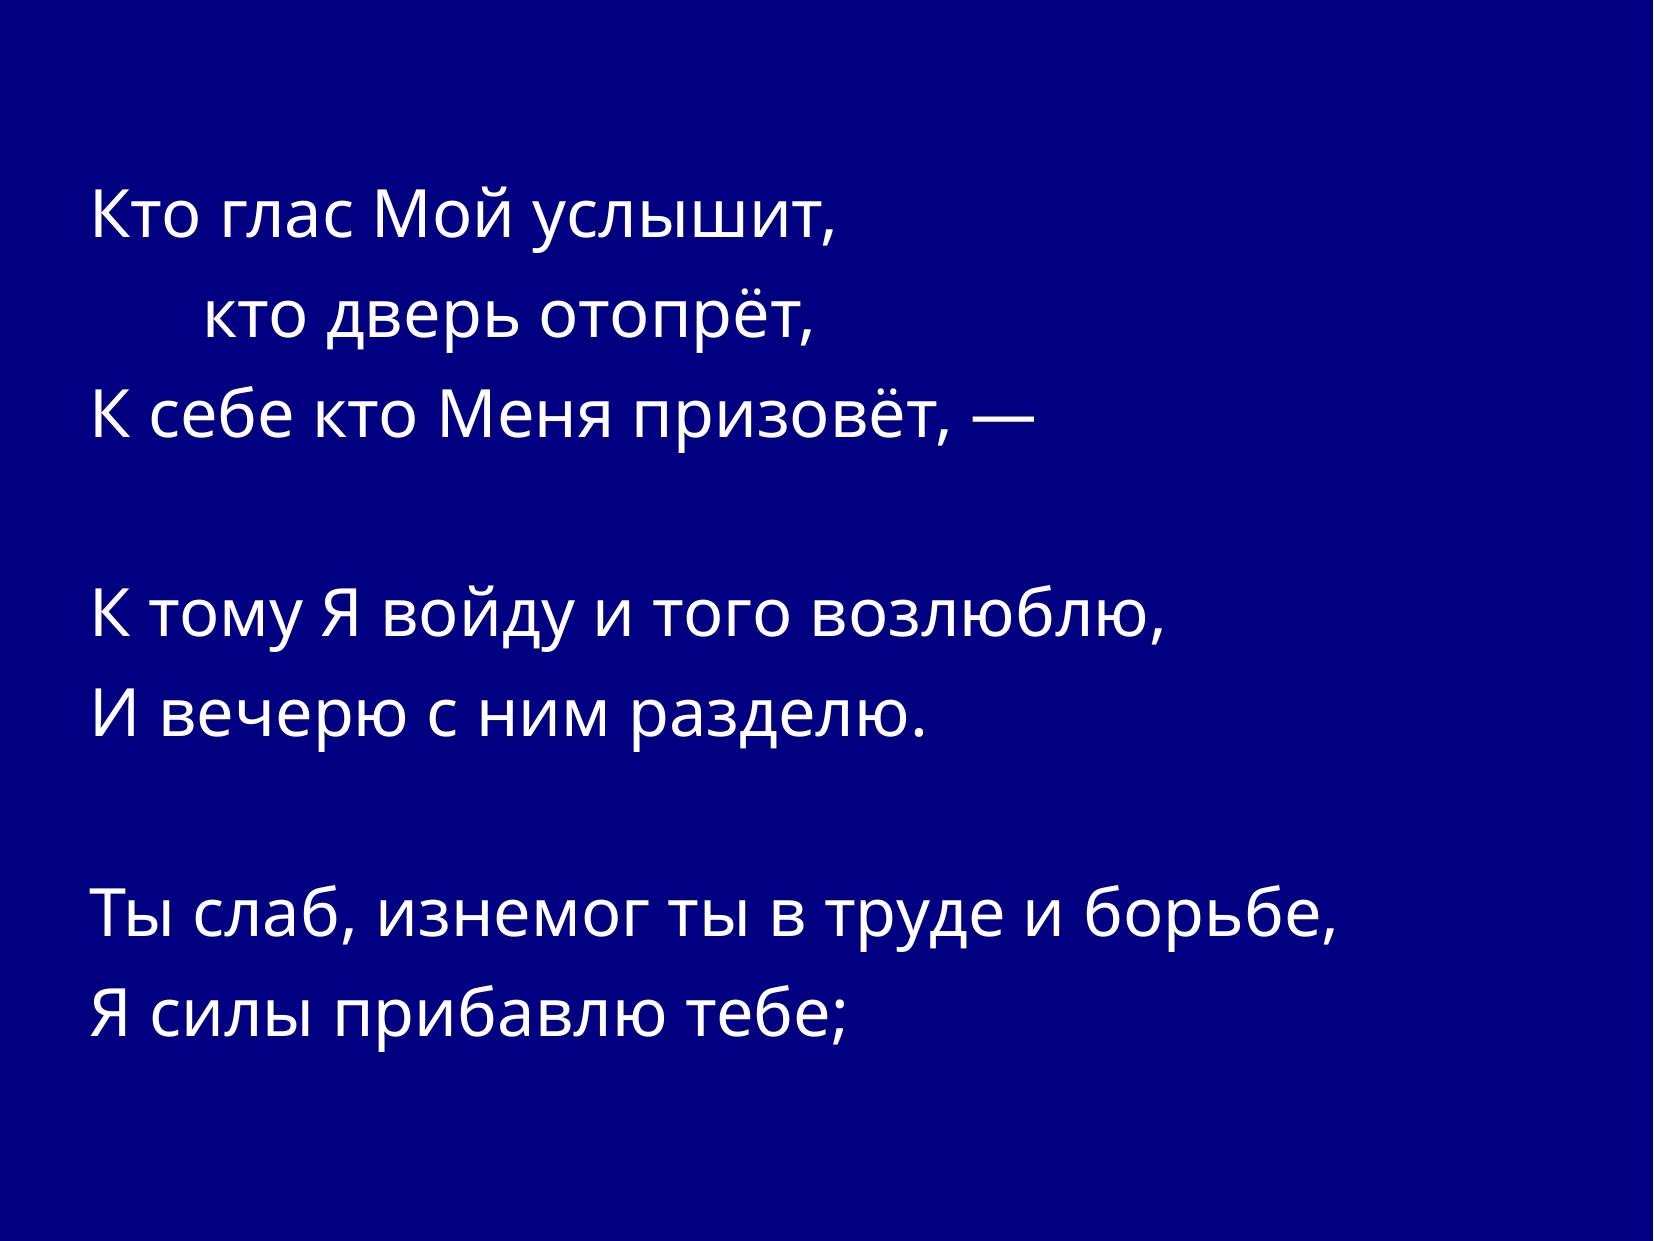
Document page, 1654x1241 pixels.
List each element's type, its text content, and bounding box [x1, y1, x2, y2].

text_box Кто глас Мой услышит, кто дверь отопрёт, К себе кто Меня призовёт, ― К тому Я войду и того возлюблю, И вечерю с ним разделю. Ты слаб, изнемог ты в труде и борьбе, Я силы прибавлю тебе; [75, 150, 1576, 1163]
